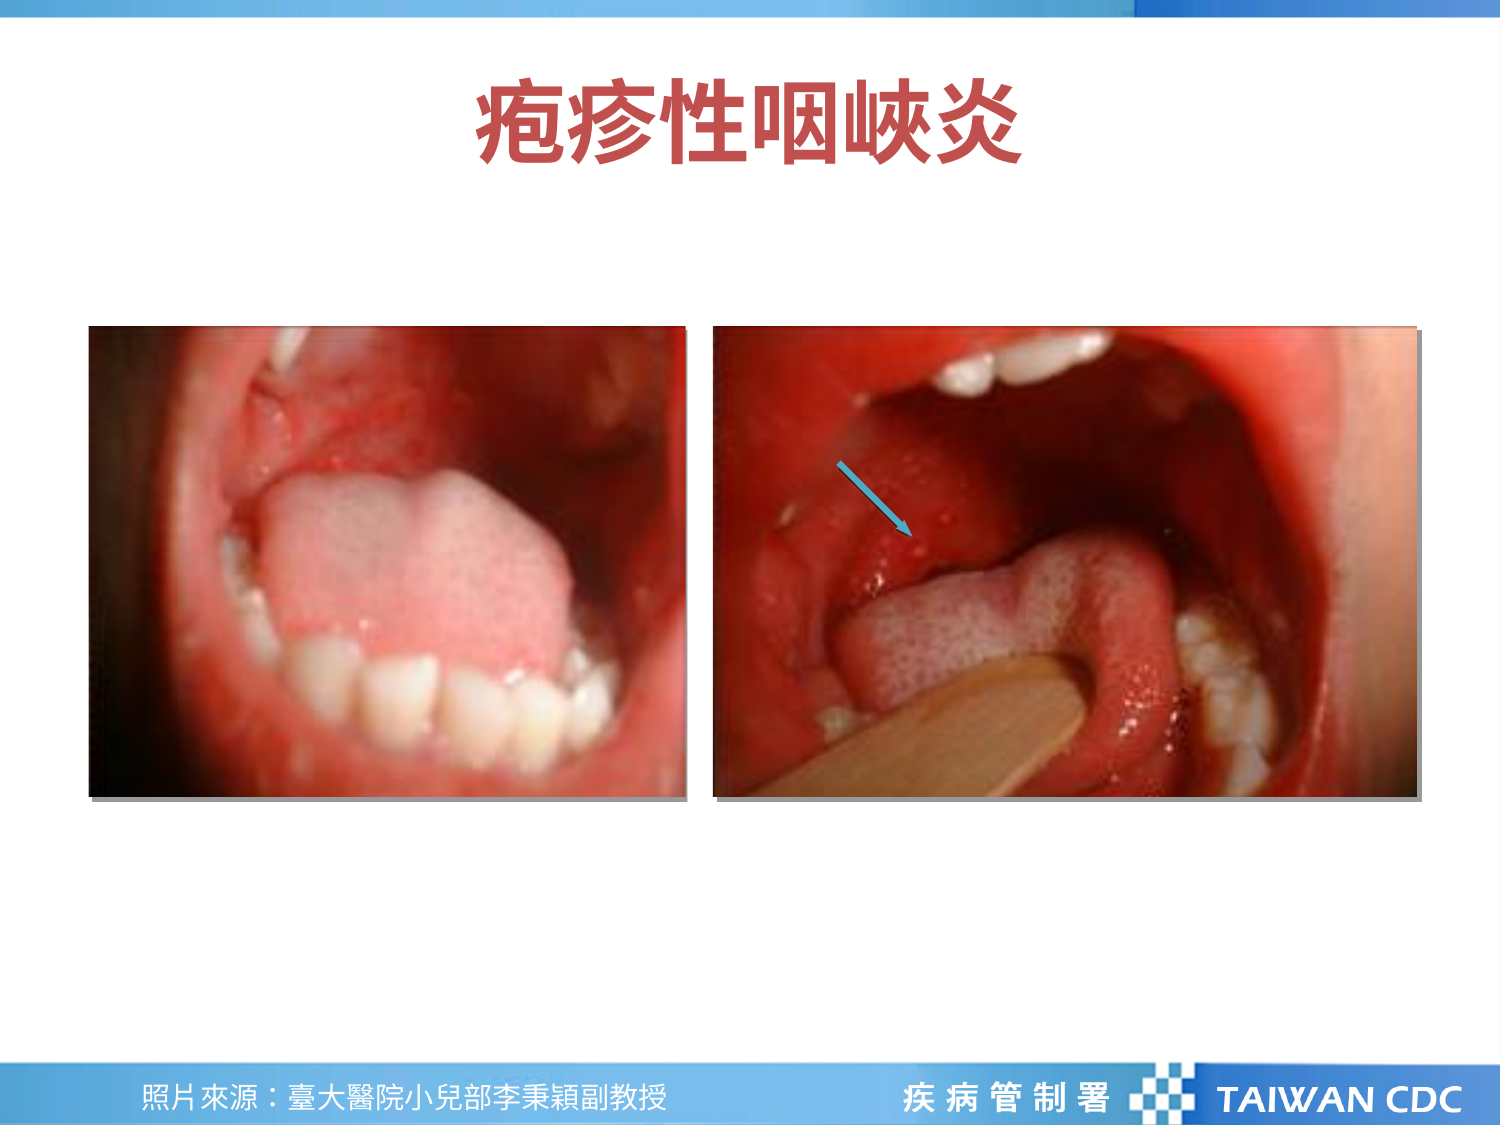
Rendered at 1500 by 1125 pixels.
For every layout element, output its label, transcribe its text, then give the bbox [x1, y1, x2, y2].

picture [712, 326, 1417, 797]
text_box 照片來源：臺大醫院小兒部李秉穎副教授 [126, 1071, 688, 1123]
title 疱疹性咽峽炎 [75, 25, 1426, 214]
picture [88, 326, 686, 797]
